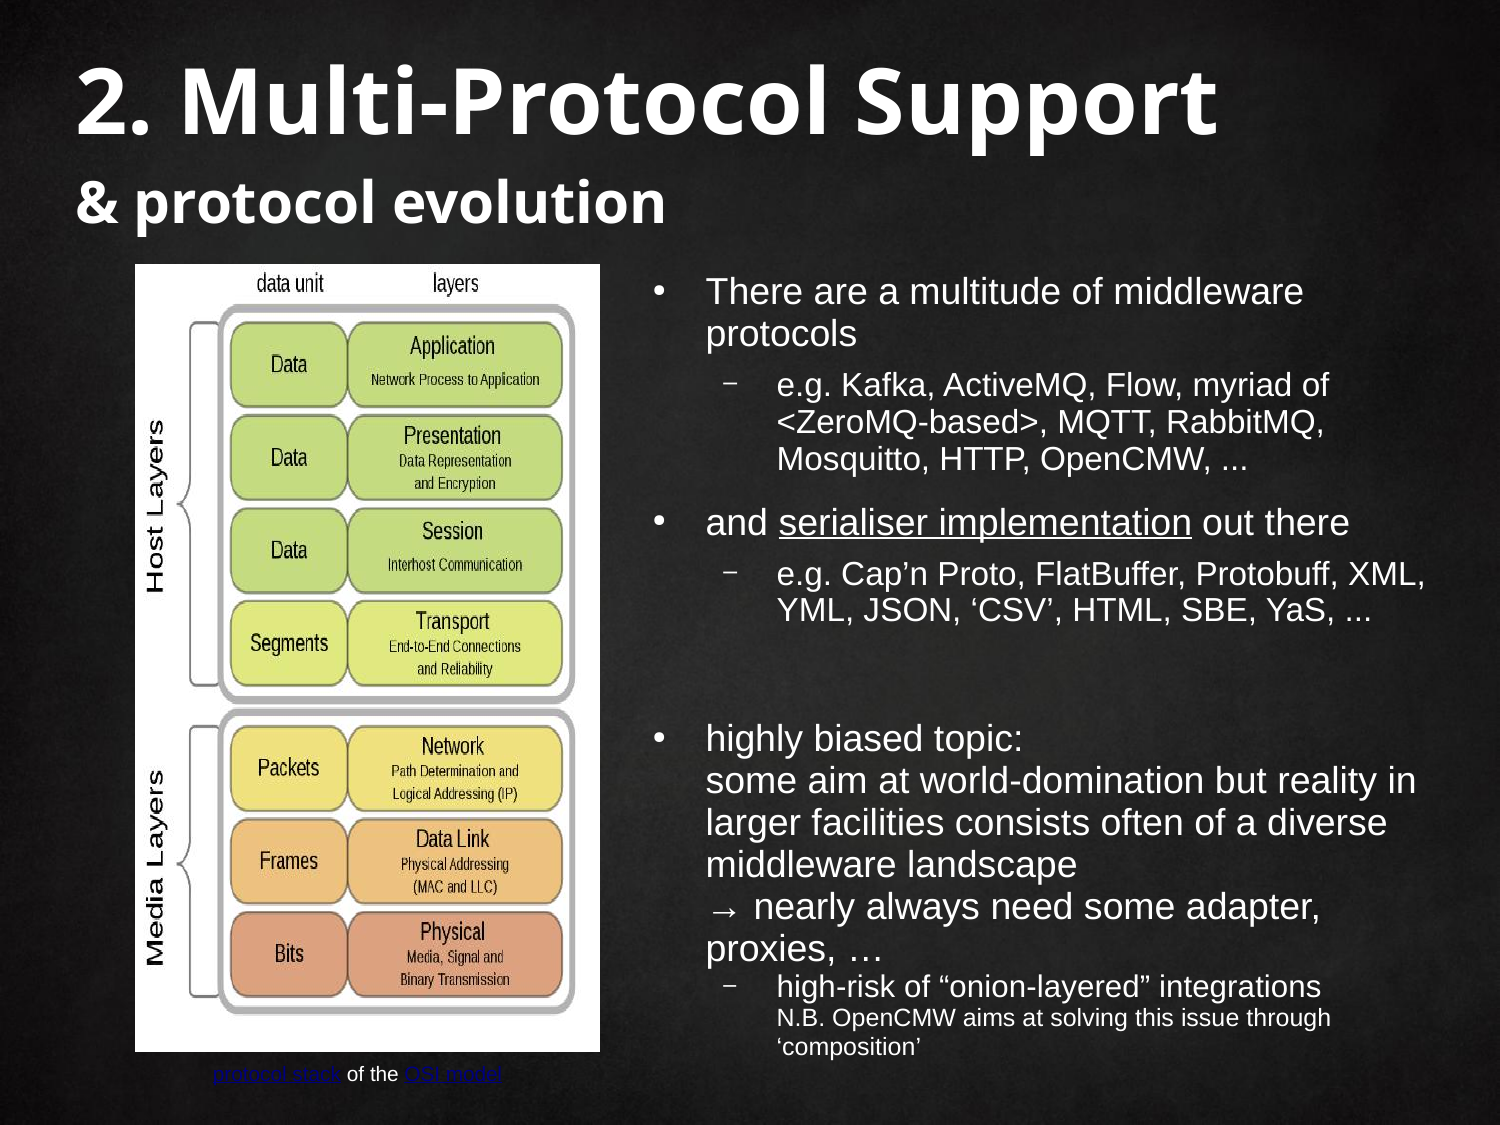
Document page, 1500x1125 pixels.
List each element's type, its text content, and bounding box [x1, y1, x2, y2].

title 2. Multi-Protocol Support & protocol evolution [75, 34, 1425, 244]
text_box protocol stack of the OSI model [198, 1054, 573, 1093]
picture [0, 0, 1500, 1125]
text_box There are a multitude of middleware protocols e.g. Kafka, ActiveMQ, Flow, myriad of <ZeroMQ-based>, MQTT, RabbitMQ, Mosquitto, HTTP, OpenCMW, ... and serialiser implementation out there e.g. Cap’n Proto, FlatBuffer, Protobuff, XML, YML, JSON, ‘CSV’, HTML, SBE, YaS, ... highly biased topic: some aim at world-domination but reality in larger facilities consists often of a diverse middleware landscape → nearly always need some adapter, proxies, … high-risk of “onion-layered” integrations N.B. OpenCMW aims at solving this issue through ‘composition’ [620, 263, 1459, 1087]
